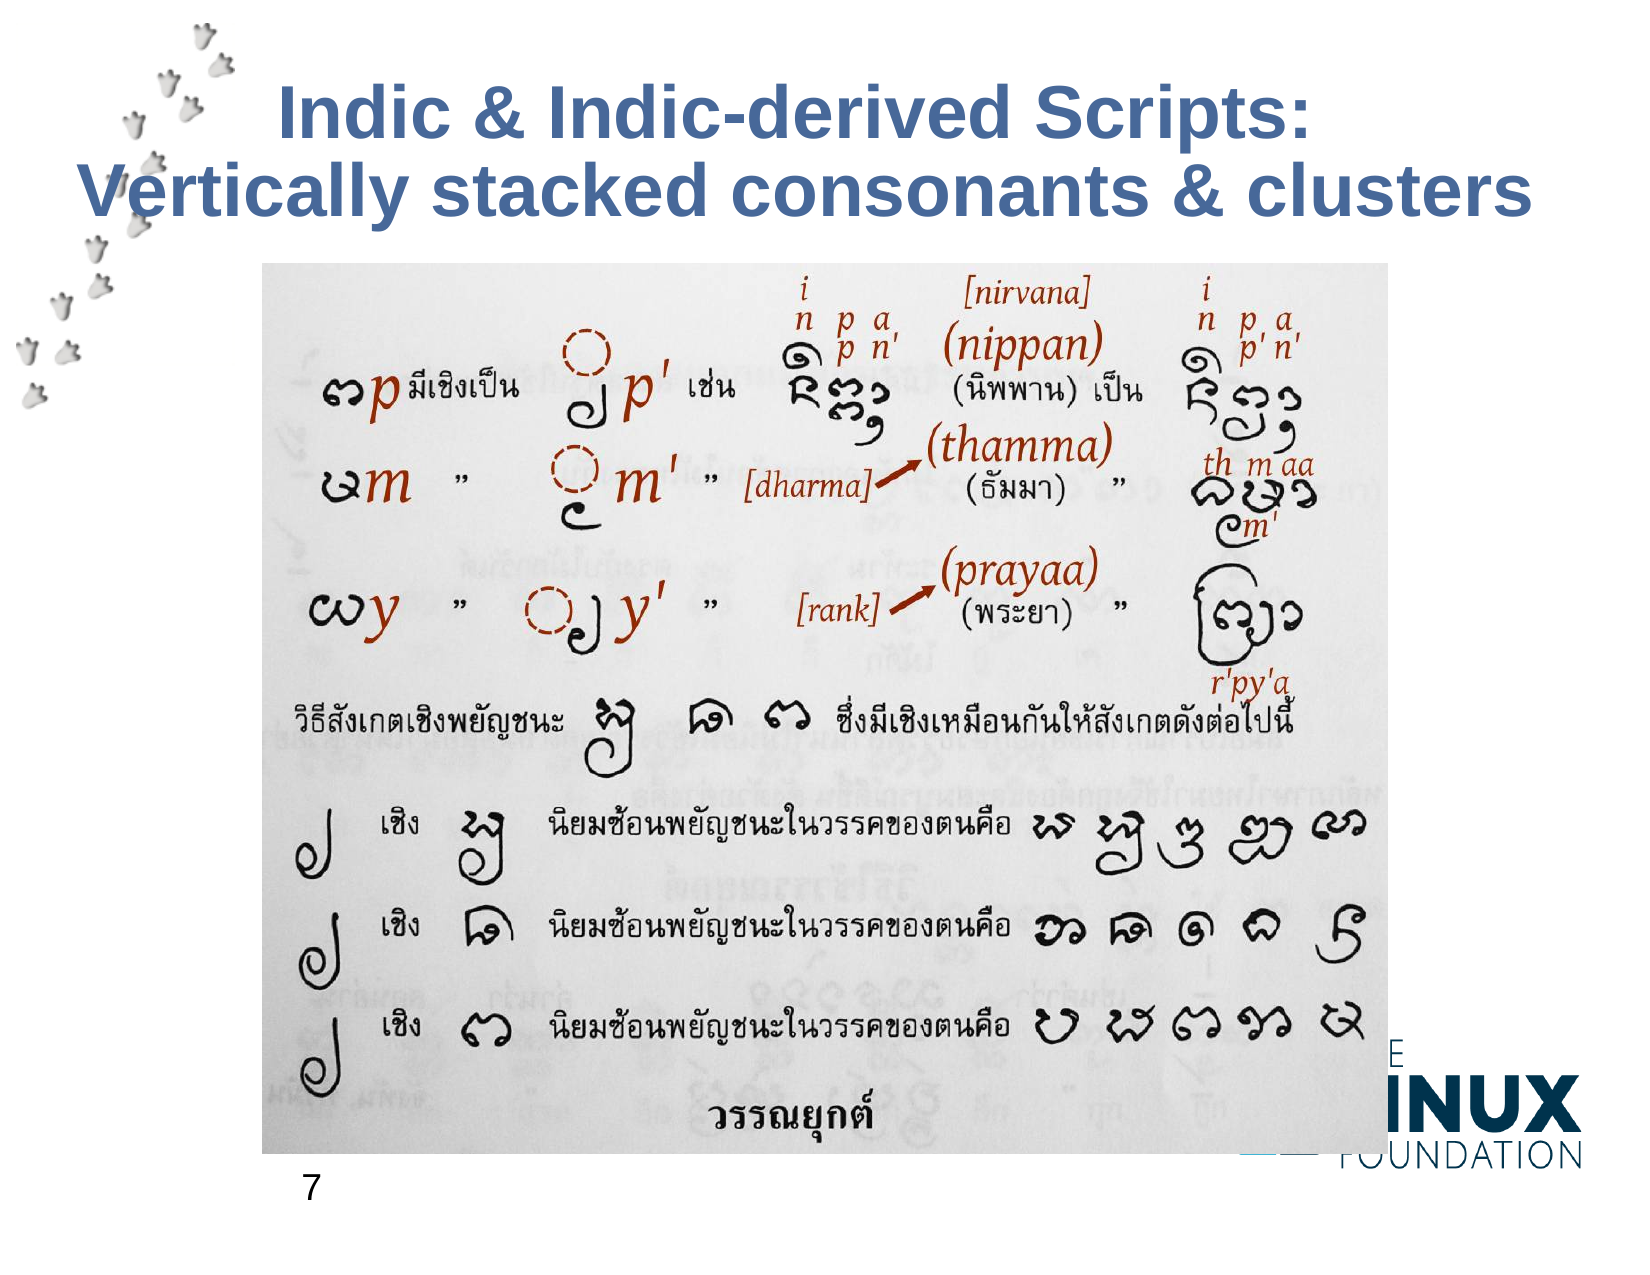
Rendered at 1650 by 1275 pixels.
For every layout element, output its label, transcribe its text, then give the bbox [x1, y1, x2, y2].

title Indic & Indic-derived Scripts: Vertically stacked consonants & clusters [37, 57, 1576, 251]
picture [16, 23, 235, 430]
picture [262, 263, 1613, 1200]
